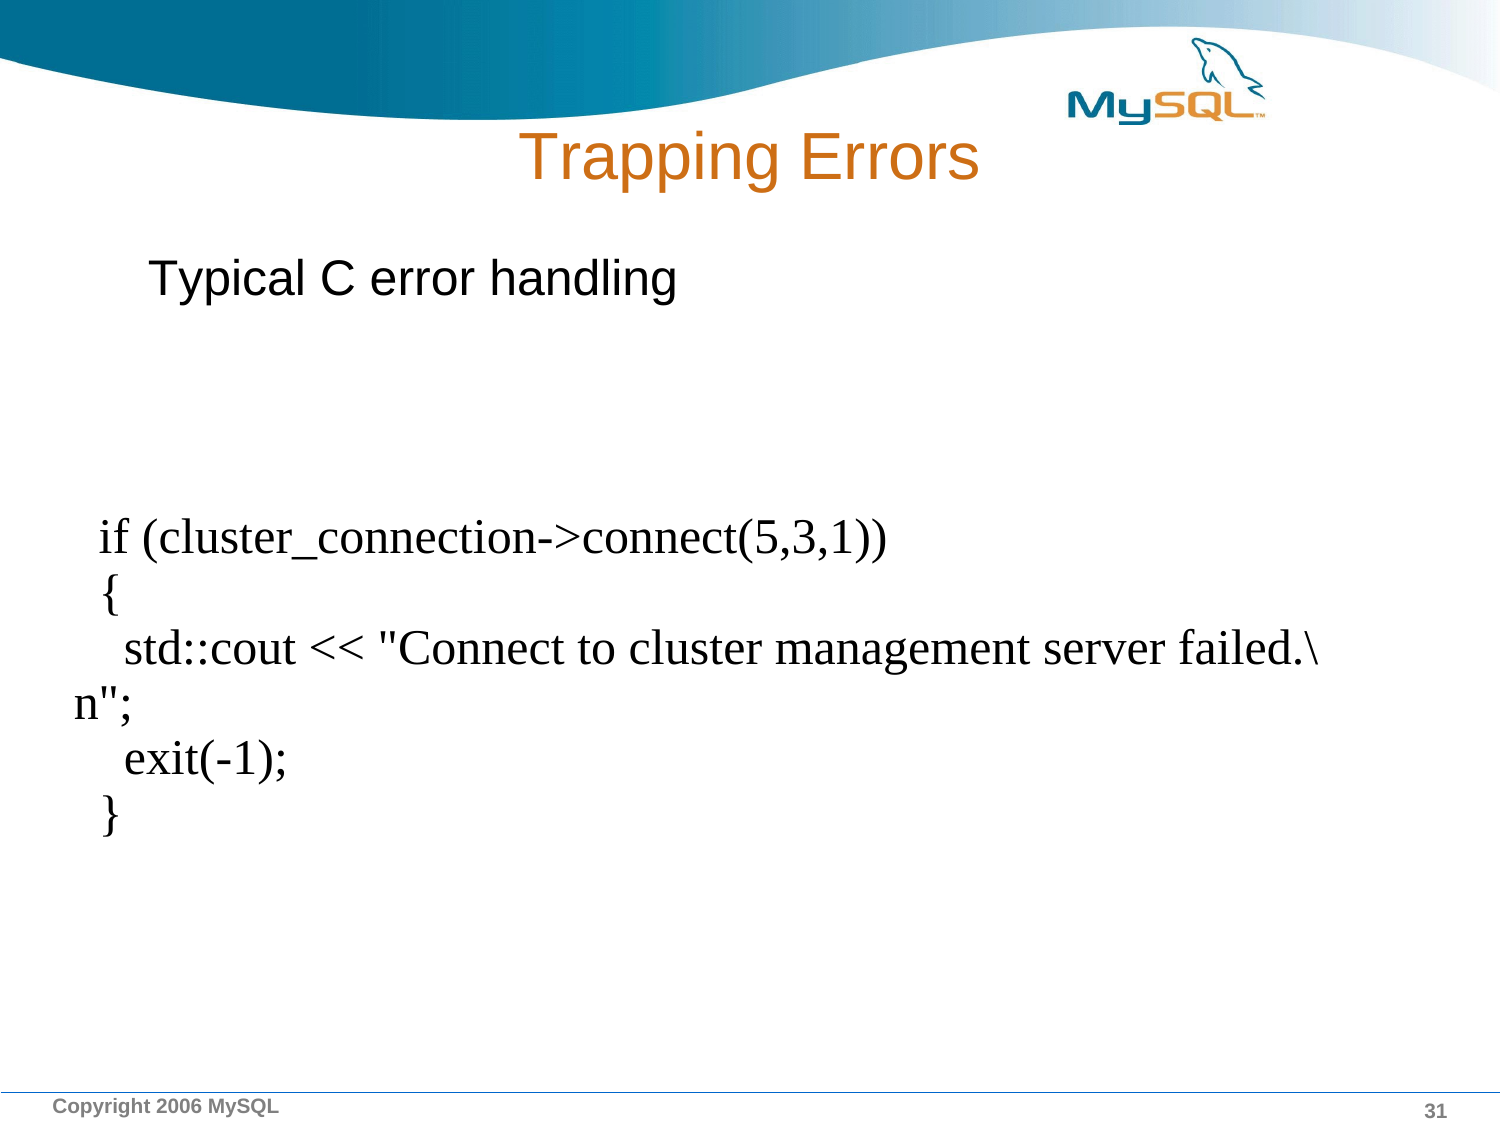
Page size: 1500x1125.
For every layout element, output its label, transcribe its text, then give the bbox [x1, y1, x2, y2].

picture [666, 0, 1500, 94]
text_box if (cluster_connection->connect(5,3,1)) { std::cout << "Connect to cluster management server failed.\n"; exit(-1); } [59, 501, 1366, 794]
title Trapping Errors [0, 94, 1500, 218]
picture [0, 58, 167, 94]
list Typical C error handling [112, 249, 1388, 1098]
